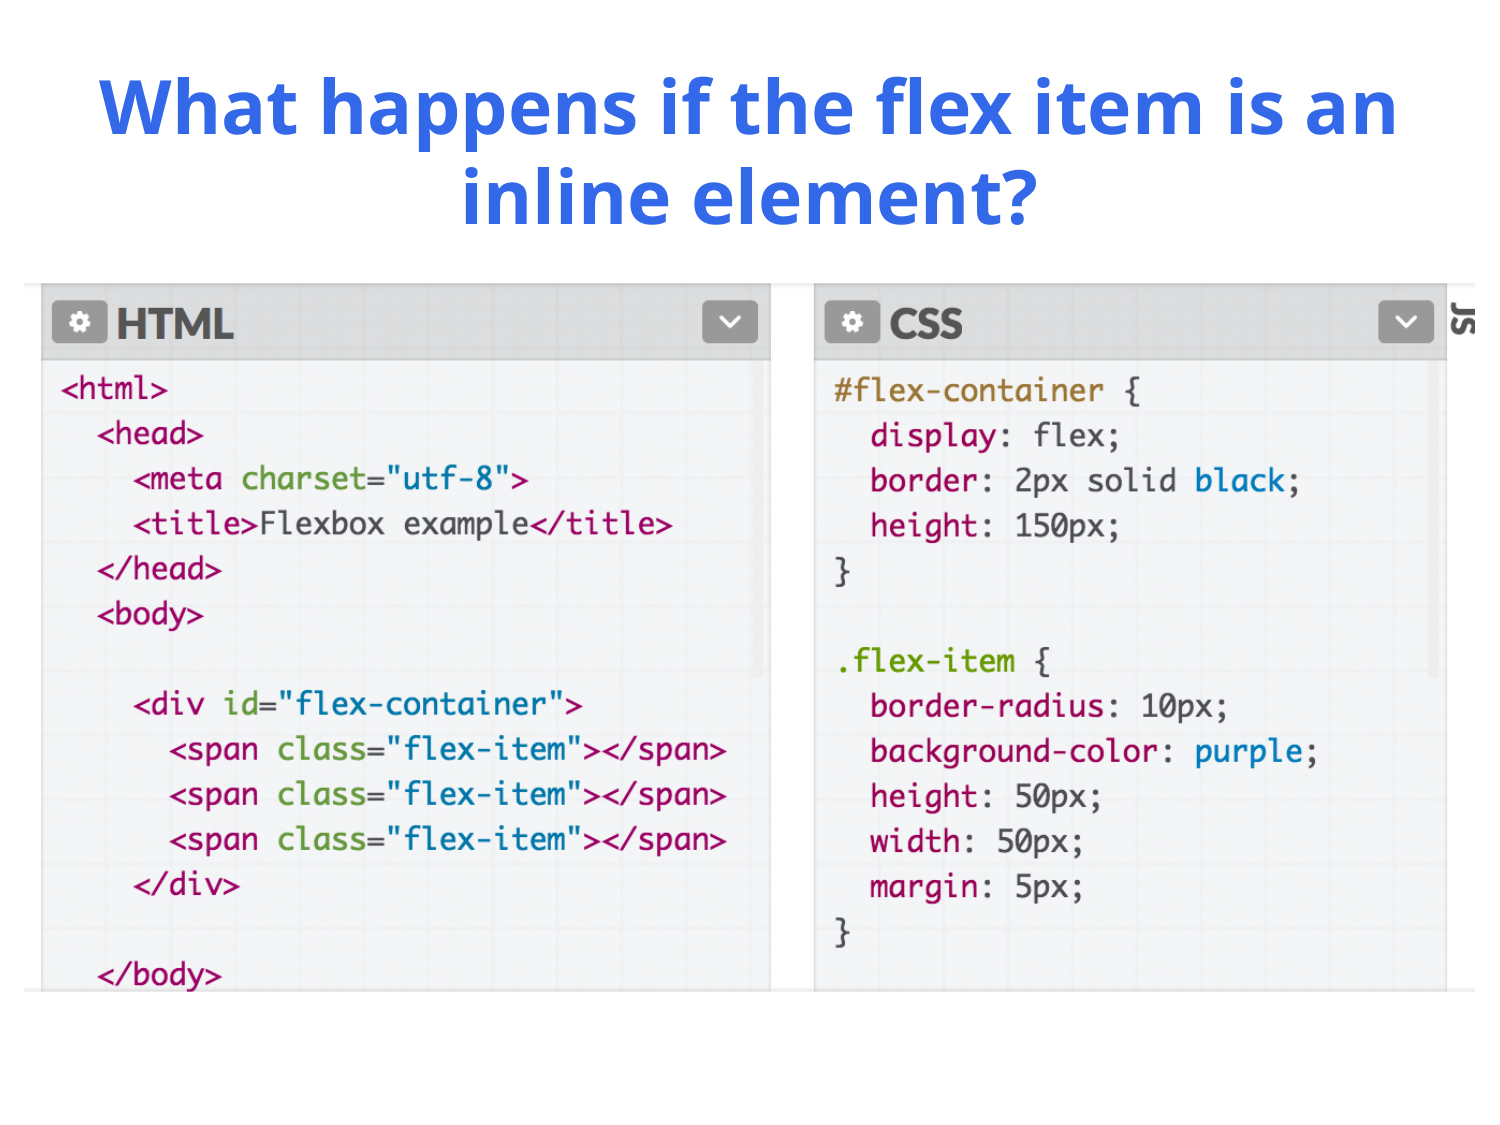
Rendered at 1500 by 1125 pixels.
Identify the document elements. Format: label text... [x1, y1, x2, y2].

picture [24, 266, 1475, 1011]
title What happens if the flex item is an inline element? [51, 57, 1449, 242]
